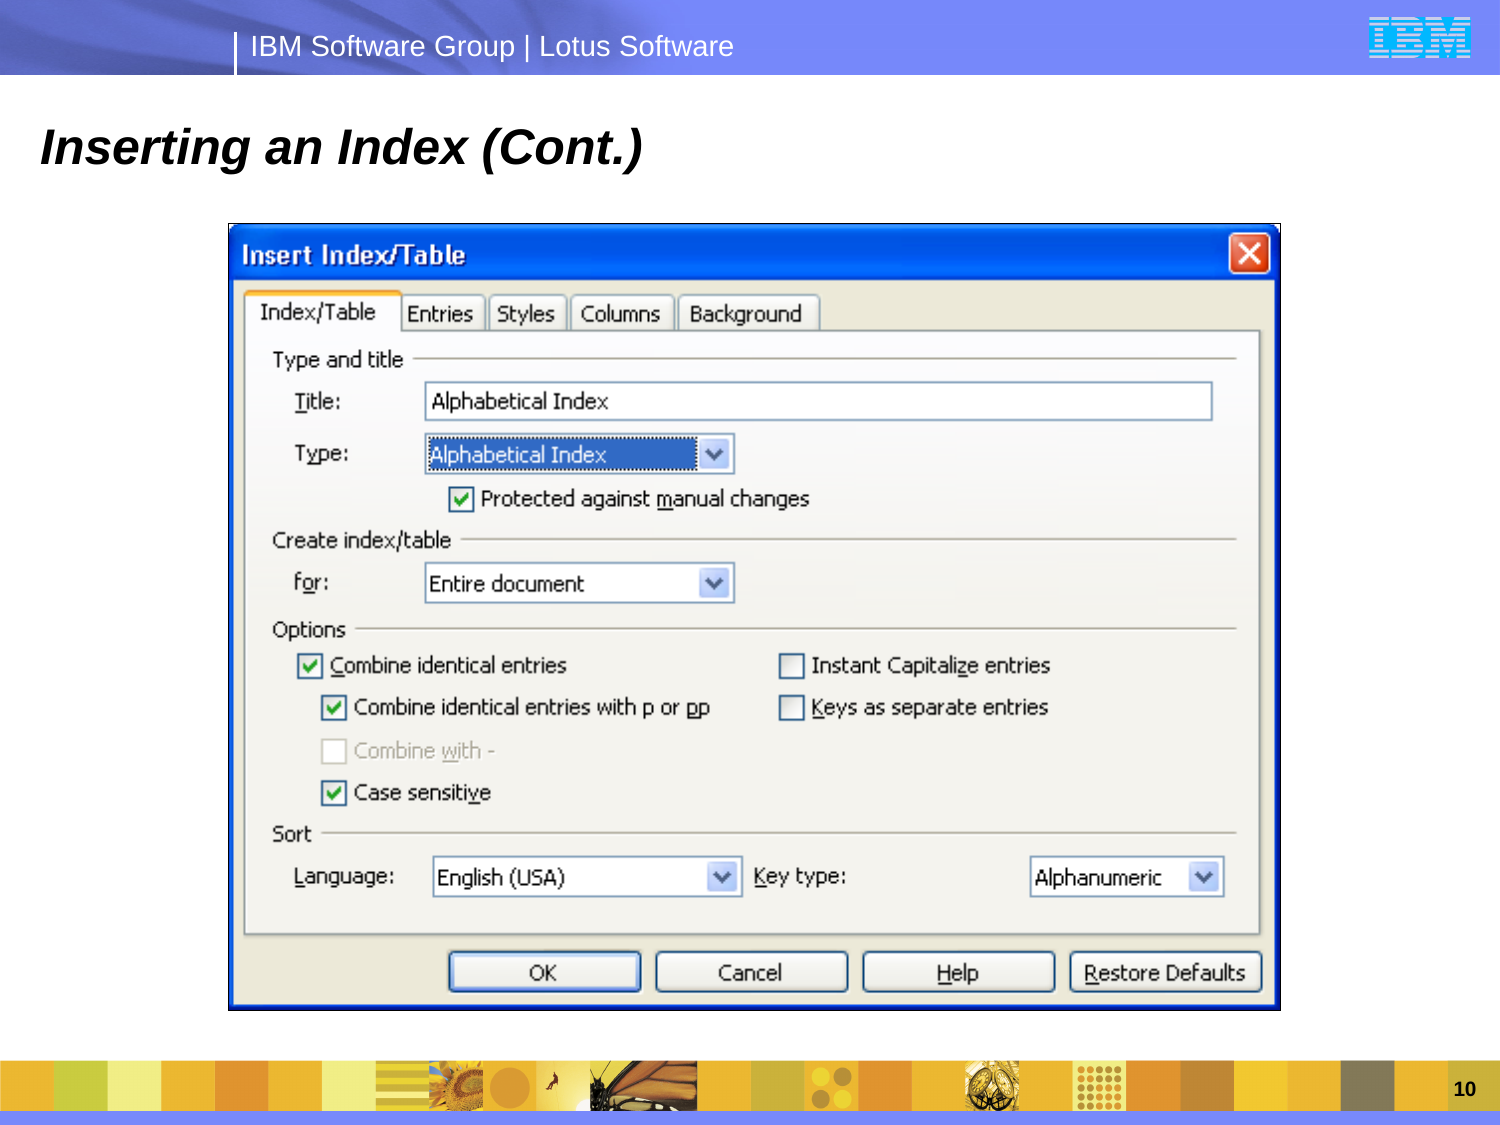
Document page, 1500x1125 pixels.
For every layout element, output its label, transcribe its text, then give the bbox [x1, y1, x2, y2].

picture [228, 223, 1281, 1011]
picture [0, 0, 1500, 75]
title Inserting an Index (Cont.) [25, 114, 1378, 197]
picture [0, 1060, 1500, 1111]
